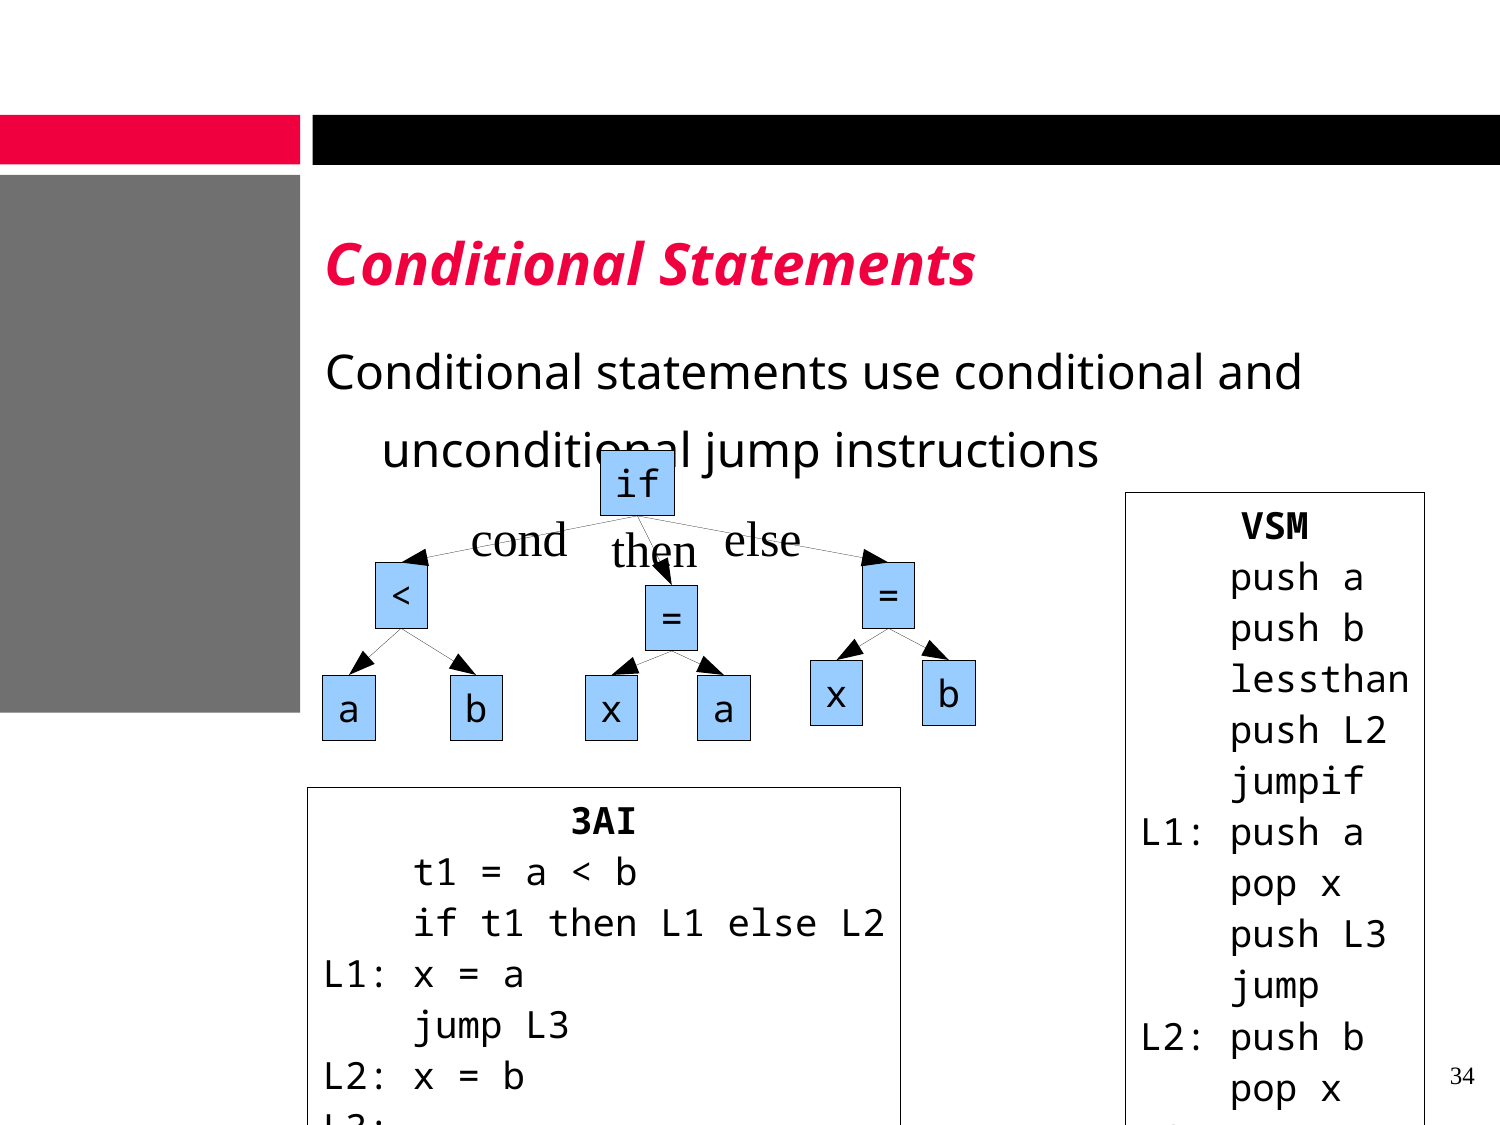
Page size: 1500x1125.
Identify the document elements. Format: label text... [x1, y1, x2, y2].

text_box = [862, 562, 915, 621]
text_box a [697, 675, 751, 734]
text_box b [922, 660, 976, 719]
text_box x [810, 660, 863, 719]
text_box < [375, 562, 428, 621]
text_box 3AI t1 = a < b if t1 then L1 else L2 L1: x = a jump L3 L2: x = b L3: [307, 787, 901, 1107]
text_box = [645, 585, 698, 644]
text_box VSM push a push b lessthan push L2 jumpif L1: push a pop x push L3 jump L2: push b pop x L3: [1125, 492, 1425, 1073]
text_box x [585, 675, 638, 734]
text_box a [322, 675, 376, 734]
text_box if [600, 450, 675, 509]
list Conditional statements use conditional and unconditional jump instructions [324, 324, 1450, 1051]
text_box b [450, 675, 503, 734]
title Conditional Statements [324, 187, 1450, 324]
